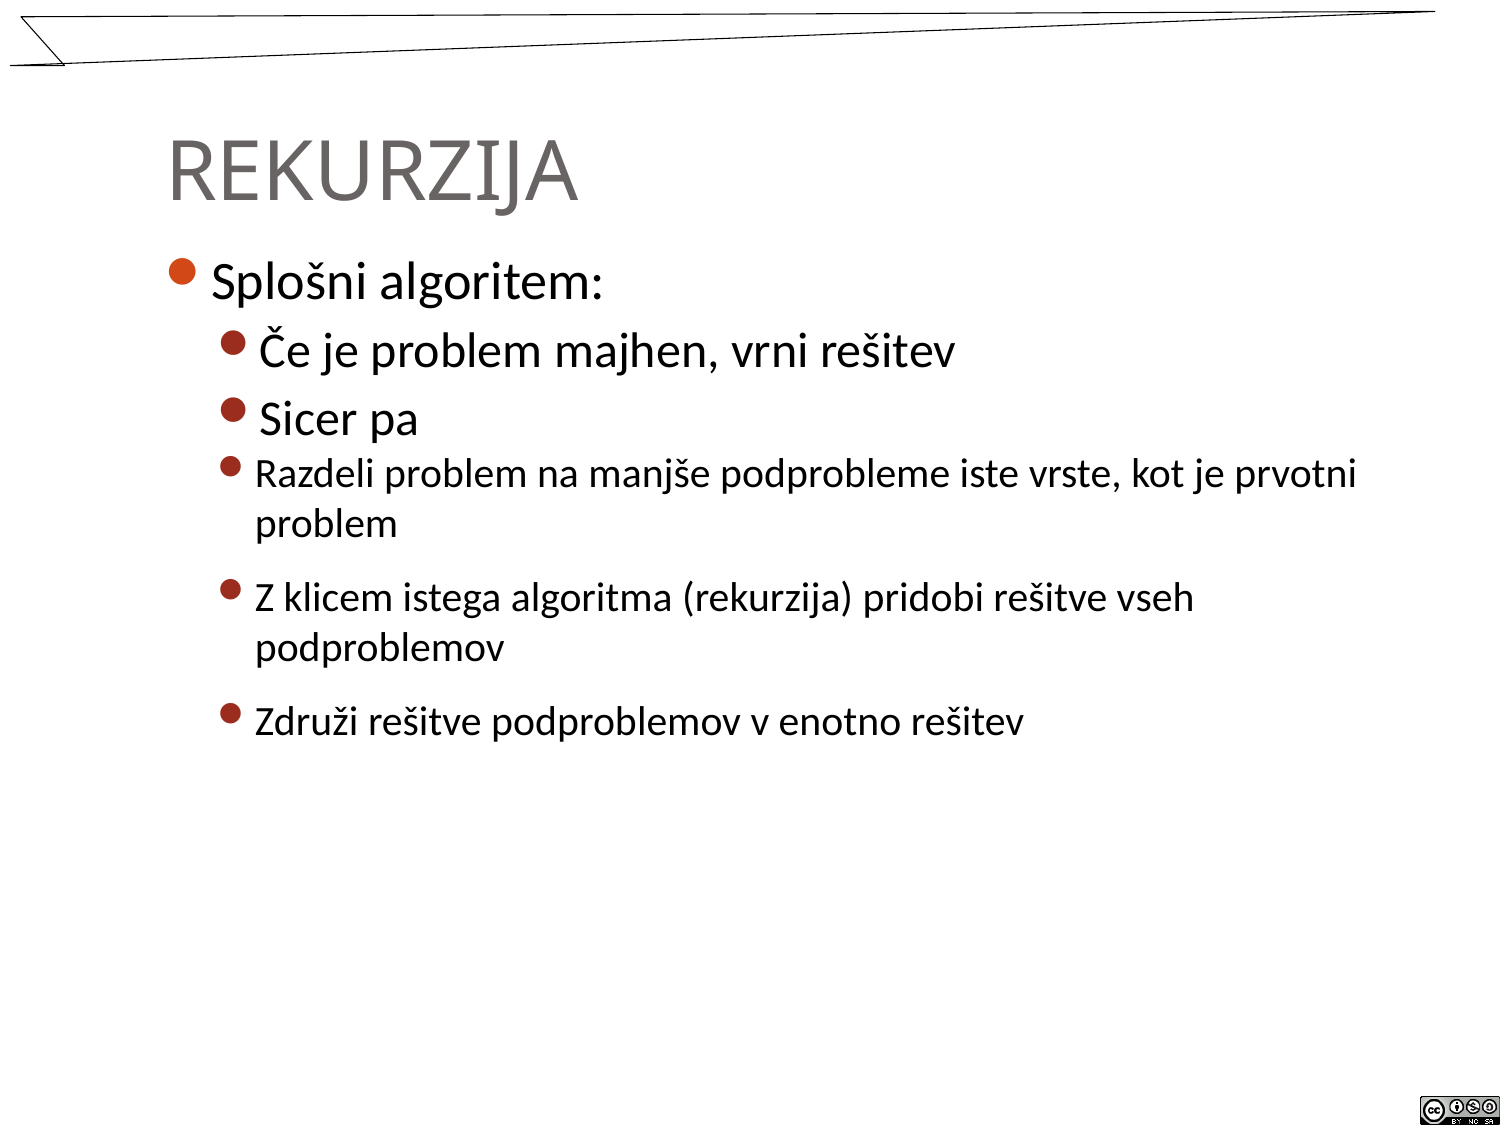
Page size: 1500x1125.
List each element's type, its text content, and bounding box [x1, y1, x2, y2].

picture [1420, 1096, 1500, 1125]
title REKURZIJA [150, 45, 1425, 233]
list Splošni algoritem: Če je problem majhen, vrni rešitev Sicer pa Razdeli problem na manjše podprobleme iste vrste, kot je prvotni problem Z klicem istega algoritma (rekurzija) pridobi rešitve vseh podproblemov Združi rešitve podproblemov v enotno rešitev [150, 237, 1425, 988]
